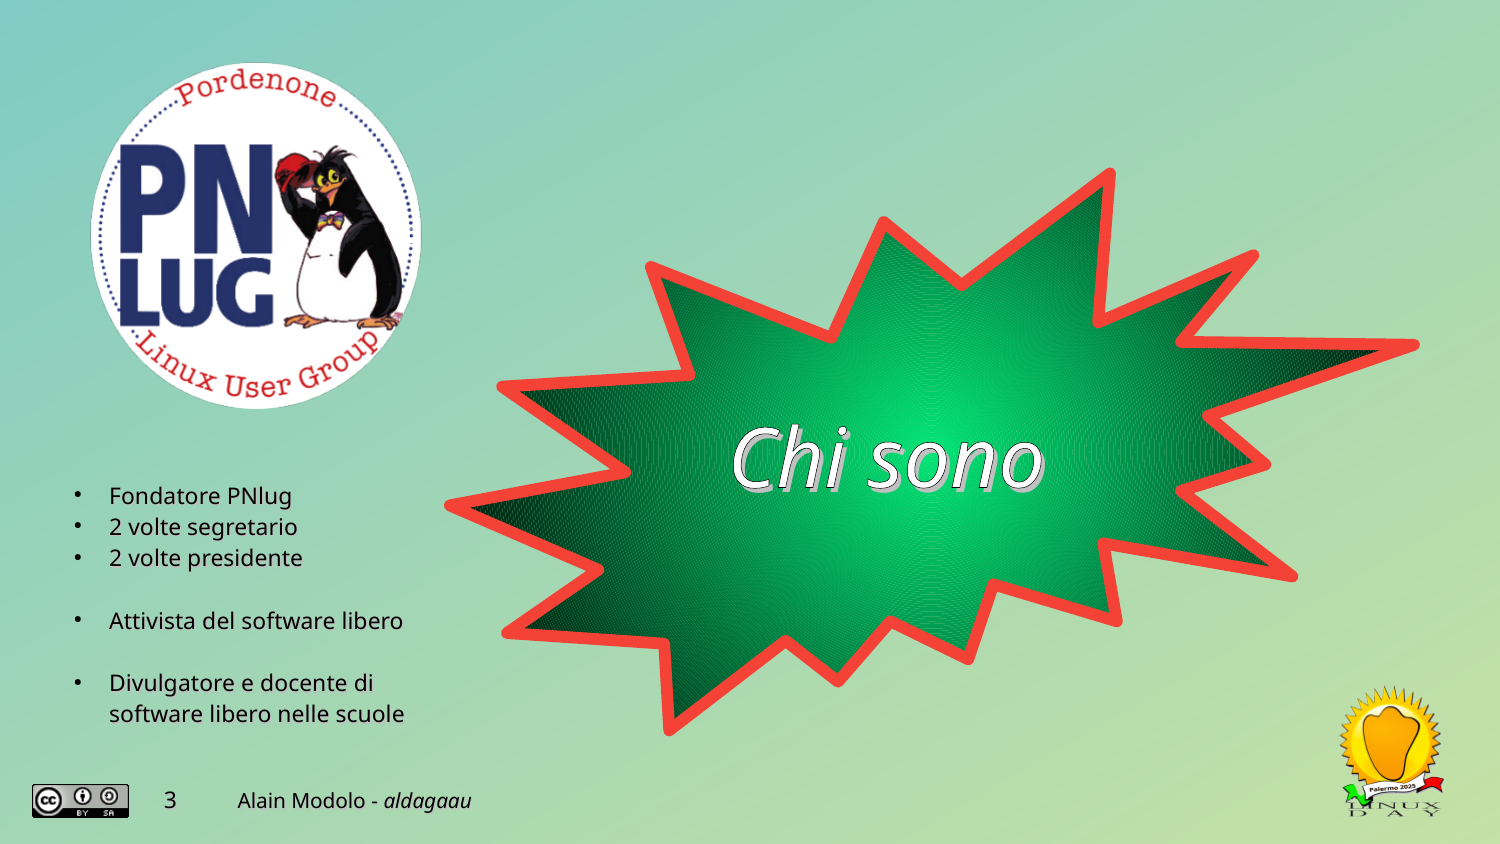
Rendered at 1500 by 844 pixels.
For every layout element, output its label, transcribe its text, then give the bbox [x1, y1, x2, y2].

text_box Chi sono [450, 173, 1415, 731]
picture [32, 784, 129, 818]
picture [1233, 670, 1500, 844]
picture [88, 58, 437, 410]
text_box Fondatore PNlug 2 volte segretario 2 volte presidente Attivista del software libero Divulgatore e docente di software libero nelle scuole [59, 472, 450, 800]
